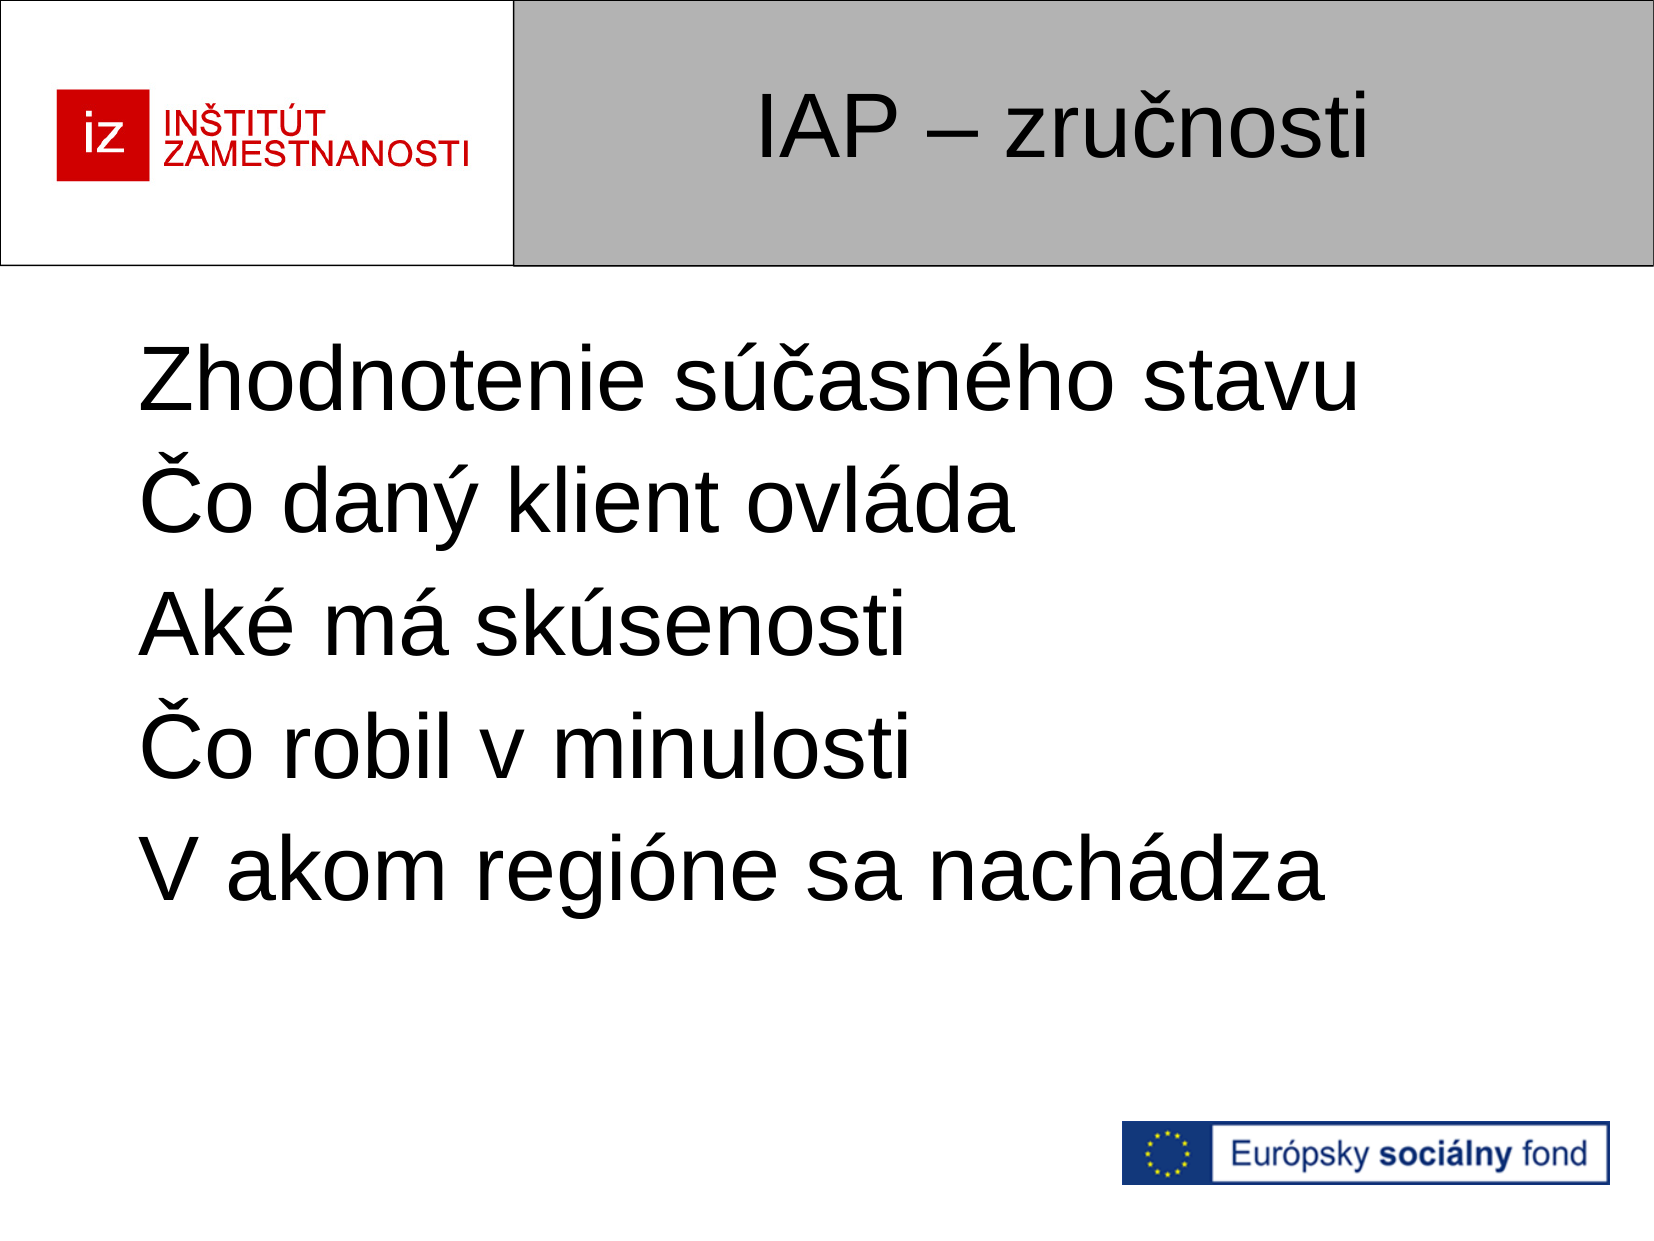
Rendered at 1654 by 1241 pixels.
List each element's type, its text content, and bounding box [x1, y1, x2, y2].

list Zhodnotenie súčasného stavu Čo daný klient ovláda Aké má skúsenosti Čo robil v minulosti V akom regióne sa nachádza [121, 344, 1533, 1127]
picture [5, 8, 512, 257]
title IAP – zručnosti [561, 29, 1565, 237]
picture [1122, 1121, 1610, 1185]
